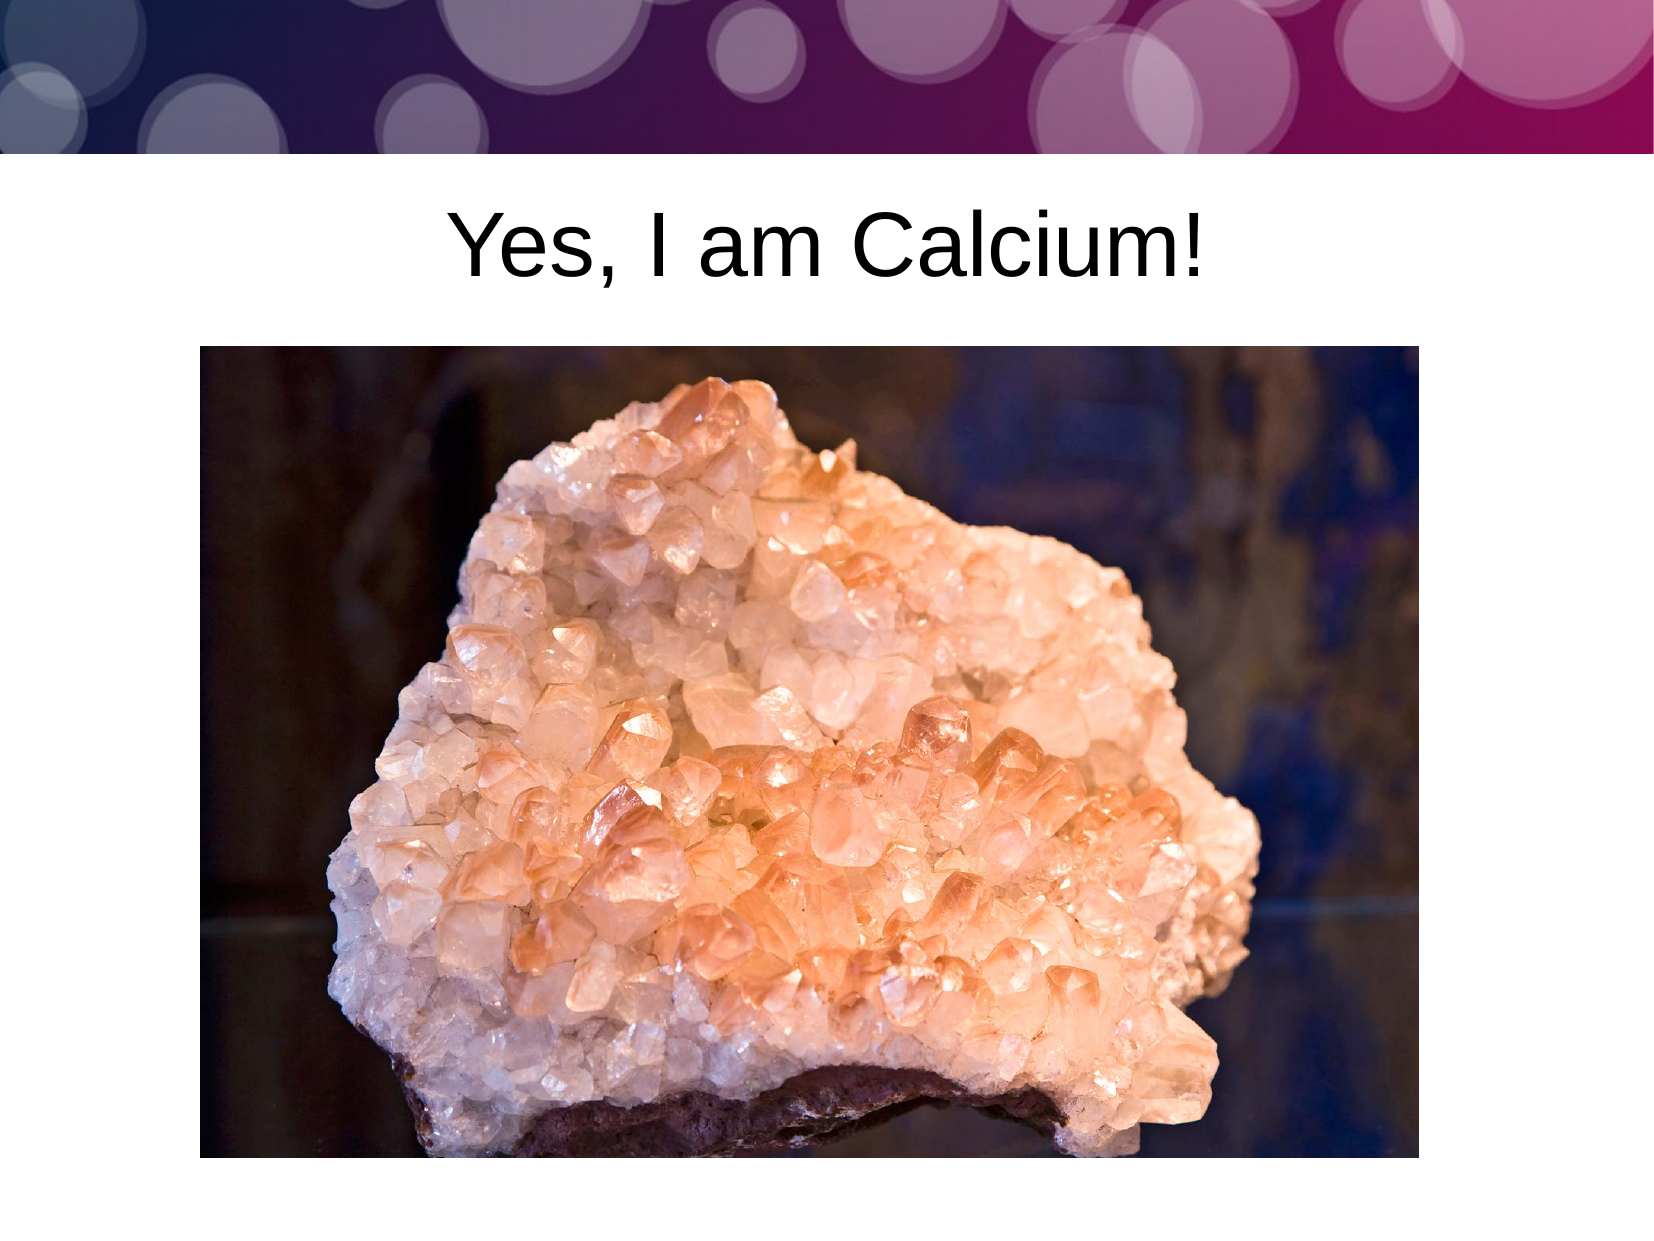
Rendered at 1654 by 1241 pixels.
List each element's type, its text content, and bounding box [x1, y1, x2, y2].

title Yes, I am Calcium! [82, 159, 1571, 331]
picture [0, 0, 1654, 154]
picture [200, 346, 1419, 1158]
